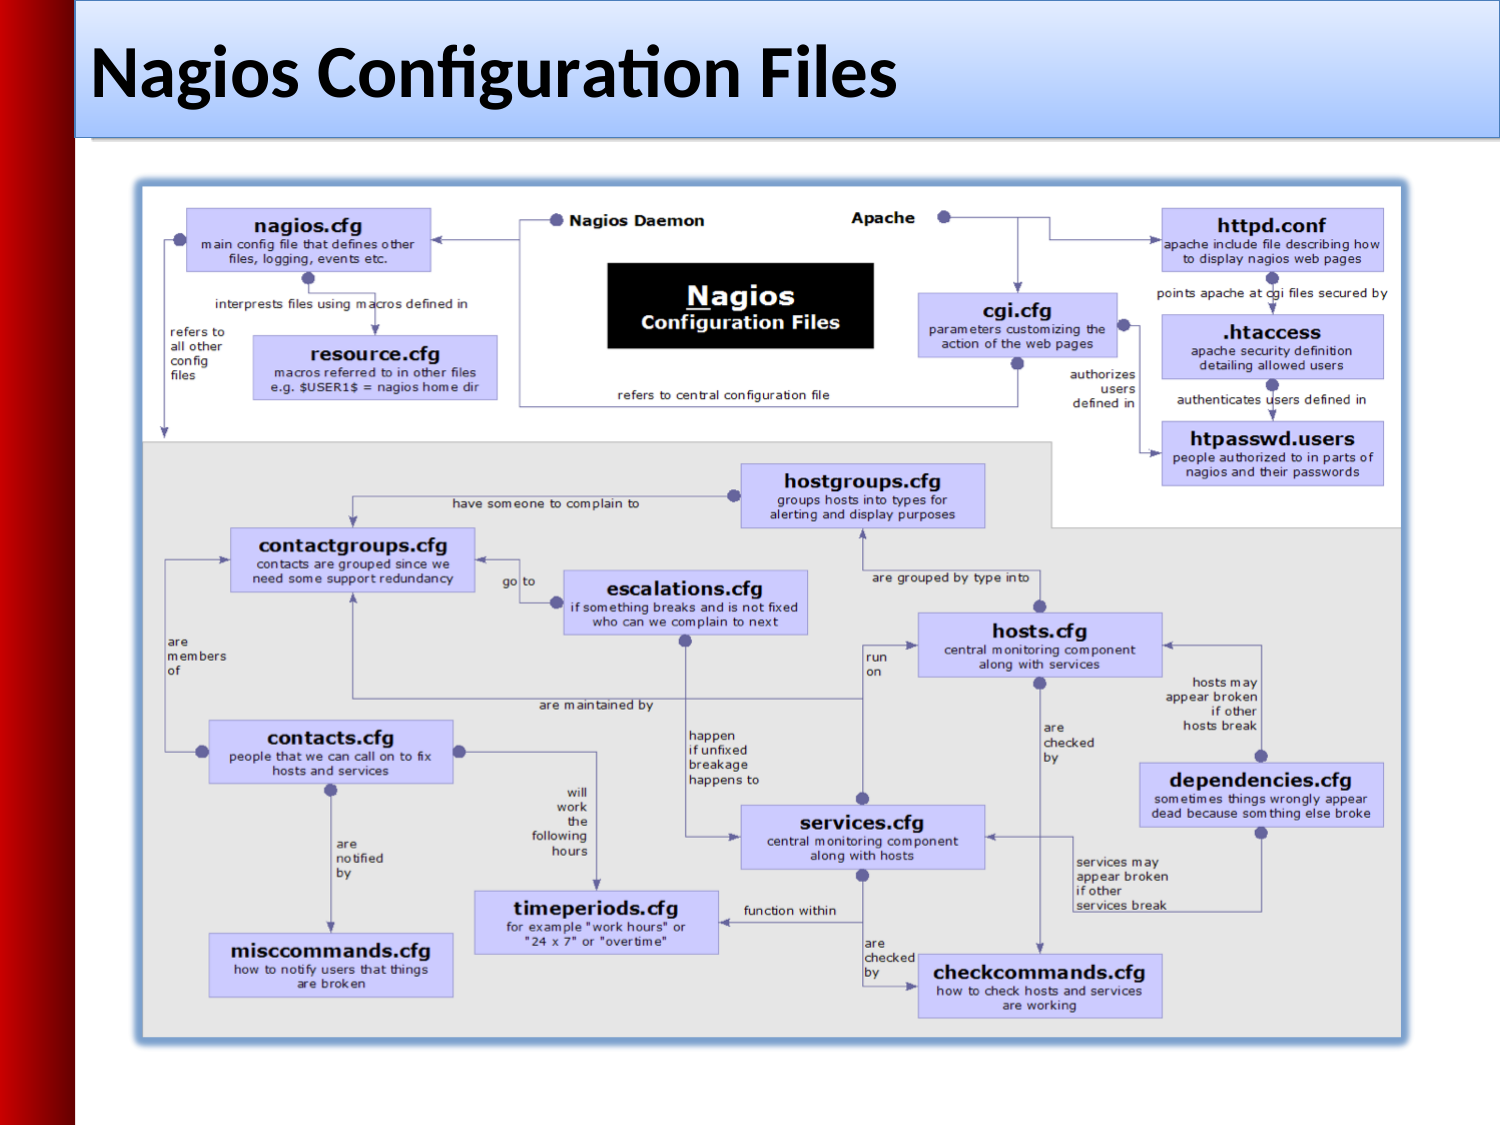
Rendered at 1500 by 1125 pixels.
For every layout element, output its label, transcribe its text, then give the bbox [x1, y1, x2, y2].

text_box Nagios Configuration Files [75, 0, 1500, 138]
picture [123, 167, 1420, 1056]
